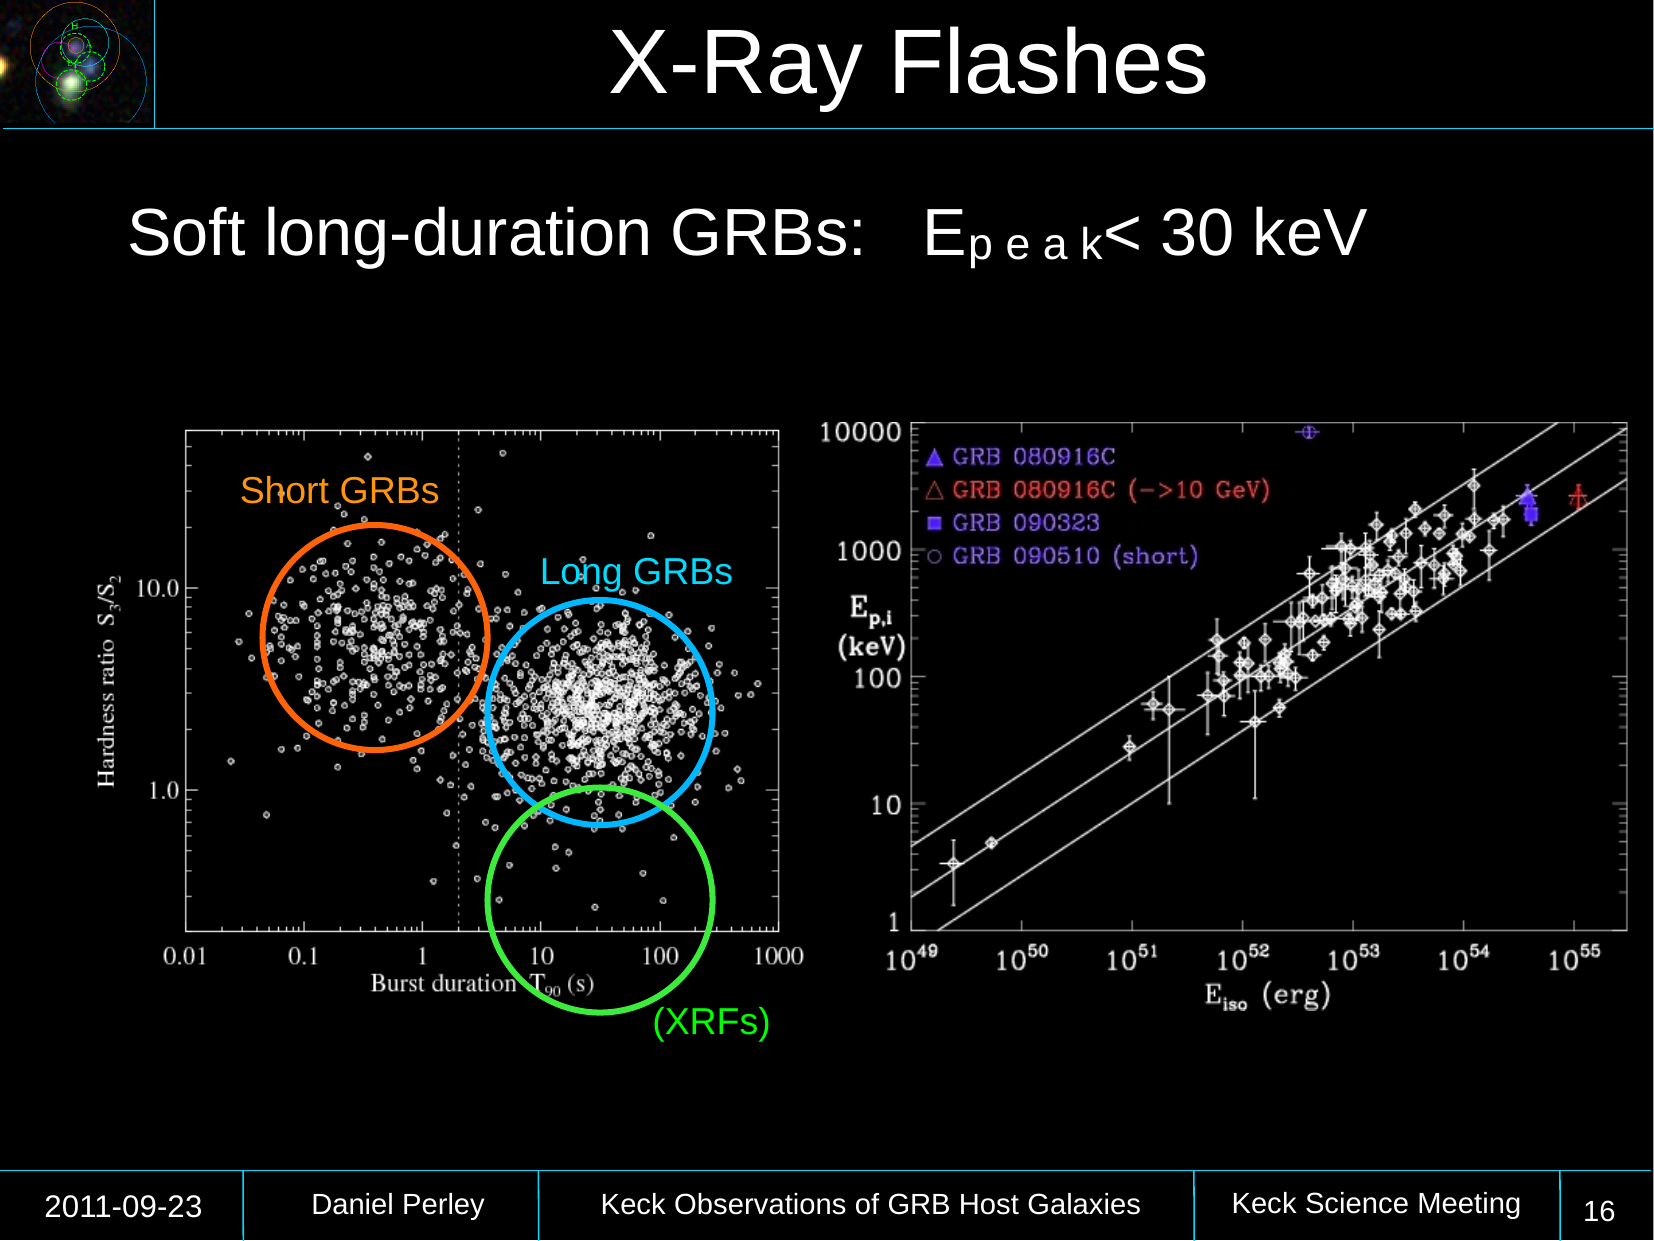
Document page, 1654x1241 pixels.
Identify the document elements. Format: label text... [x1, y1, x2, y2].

text_box (XRFs) [637, 993, 901, 1051]
picture [810, 422, 1628, 1011]
text_box Long GRBs [525, 543, 788, 601]
picture [491, 604, 709, 801]
title X-Ray Flashes [165, 10, 1654, 114]
picture [0, 0, 151, 123]
text_box Short GRBs [225, 461, 488, 519]
text_box Soft long-duration GRBs: Ep e a k< 30 keV [112, 187, 1426, 295]
picture [75, 399, 809, 1005]
picture [546, 791, 654, 821]
picture [491, 811, 709, 1005]
